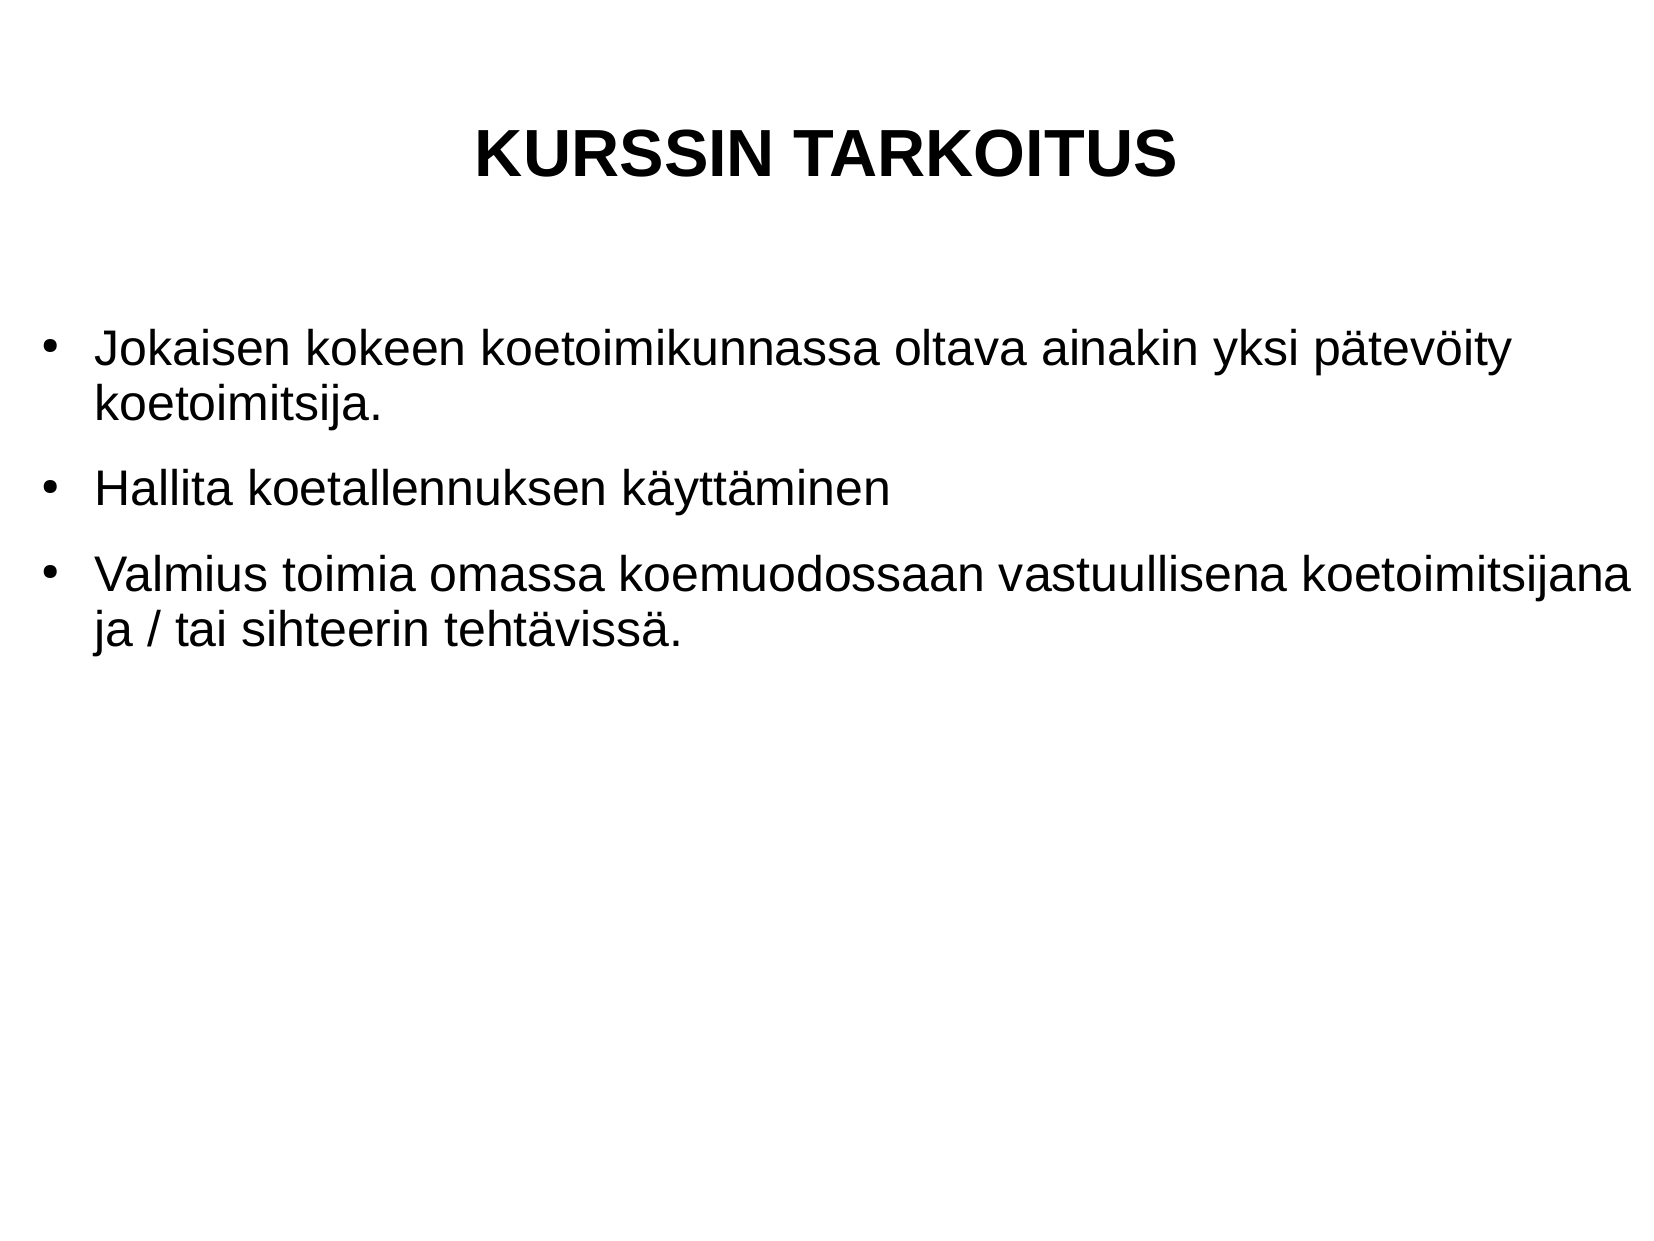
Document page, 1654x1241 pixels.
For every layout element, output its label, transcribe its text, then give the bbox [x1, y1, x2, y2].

title KURSSIN TARKOITUS [82, 49, 1571, 257]
list Jokaisen kokeen koetoimikunnassa oltava ainakin yksi pätevöity koetoimitsija. Hallita koetallennuksen käyttäminen Valmius toimia omassa koemuodossaan vastuullisena koetoimitsijana ja / tai sihteerin tehtävissä. [23, 319, 1654, 945]
